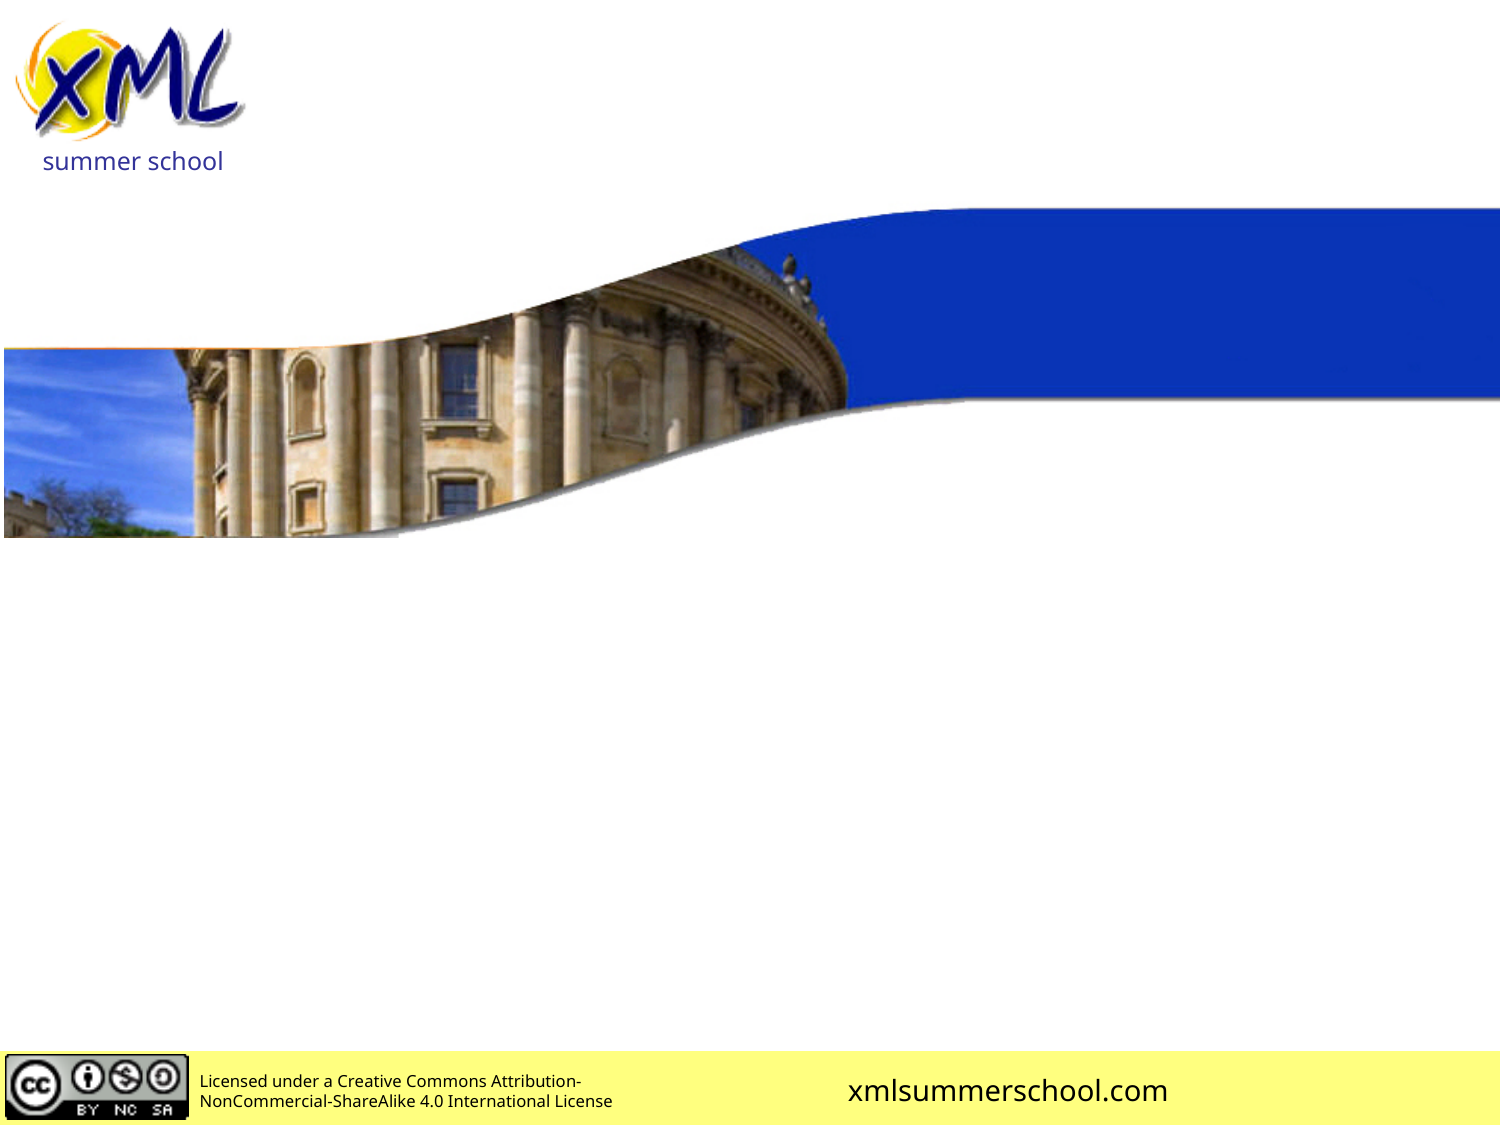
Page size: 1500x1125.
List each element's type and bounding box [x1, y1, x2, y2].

picture [4, 178, 1500, 538]
picture [5, 1054, 189, 1120]
picture [0, 0, 254, 150]
